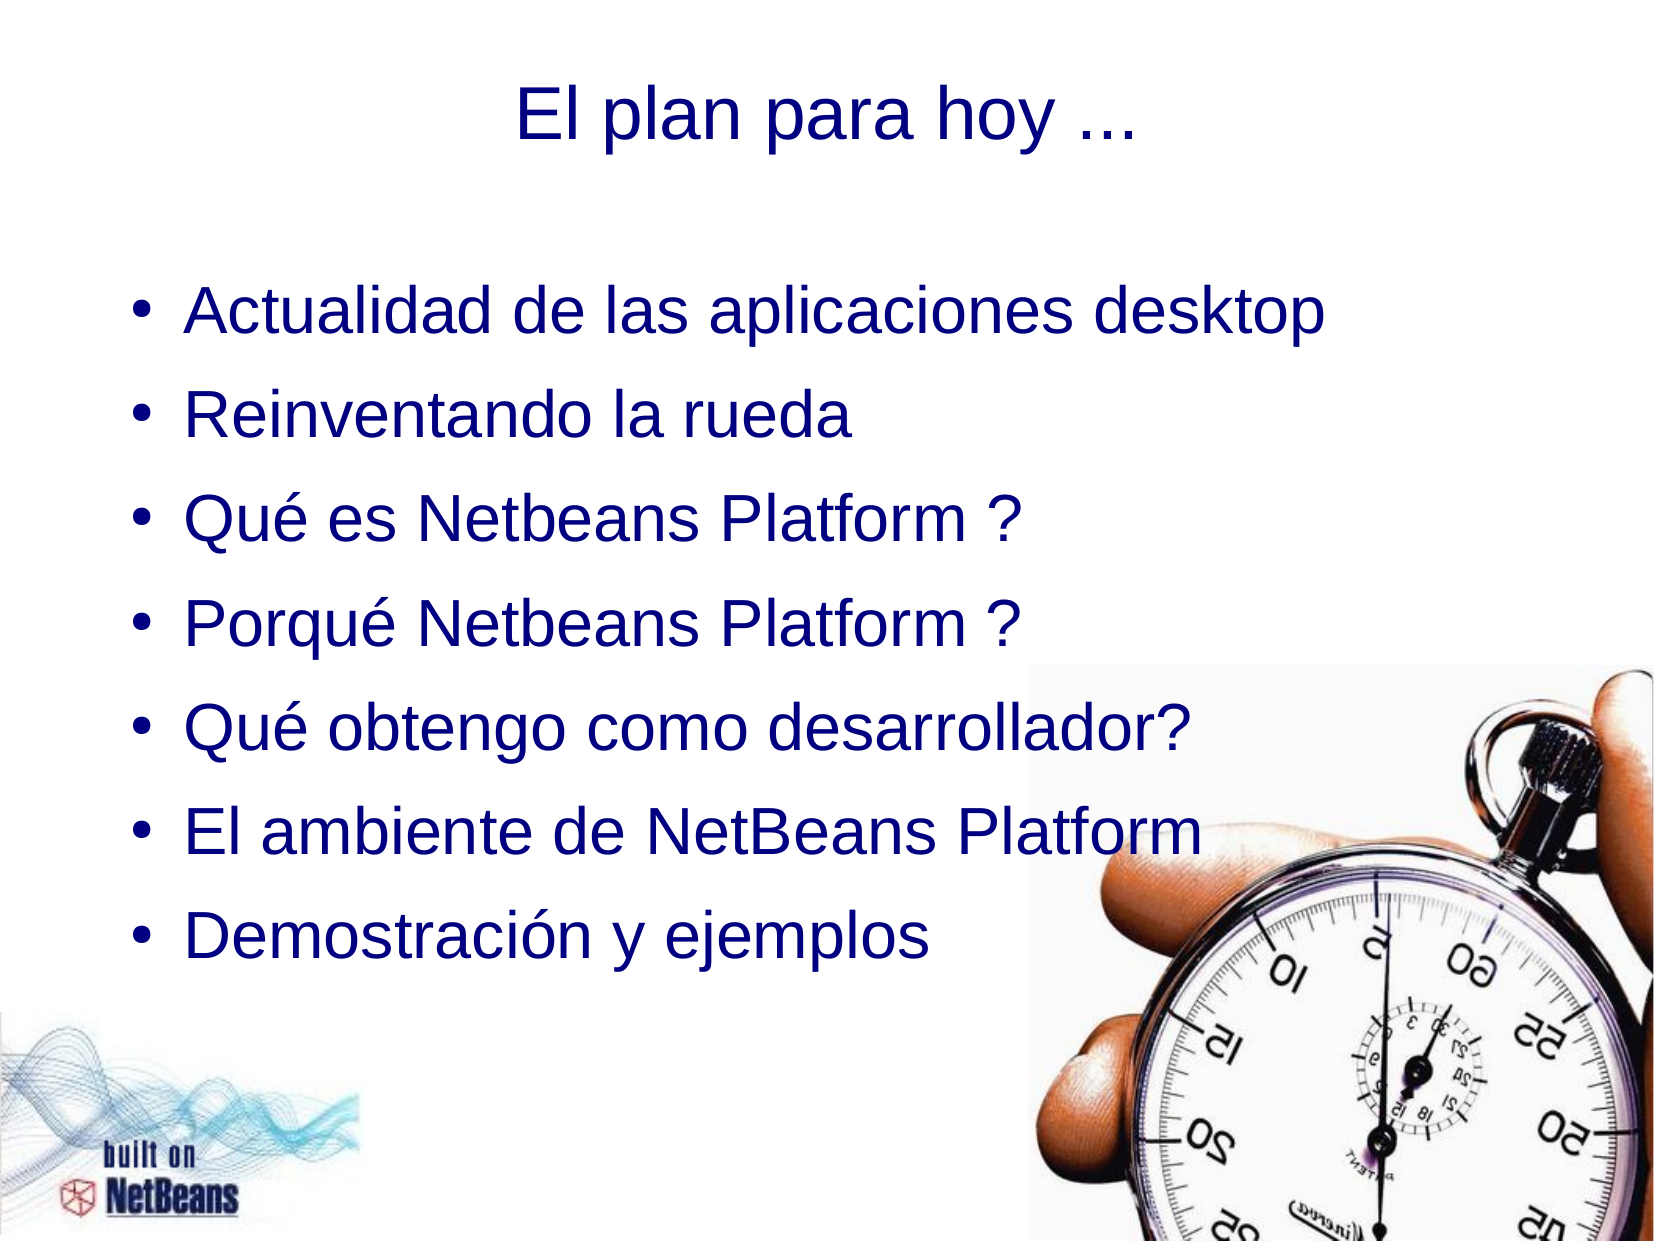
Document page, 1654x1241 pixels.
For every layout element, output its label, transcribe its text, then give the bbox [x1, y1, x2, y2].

title El plan para hoy ... [82, 49, 1571, 179]
picture [0, 1012, 364, 1235]
list Actualidad de las aplicaciones desktop Reinventando la rueda Qué es Netbeans Platform ? Porqué Netbeans Platform ? Qué obtengo como desarrollador? El ambiente de NetBeans Platform Demostración y ejemplos [112, 272, 1601, 974]
picture [1028, 665, 1654, 1241]
